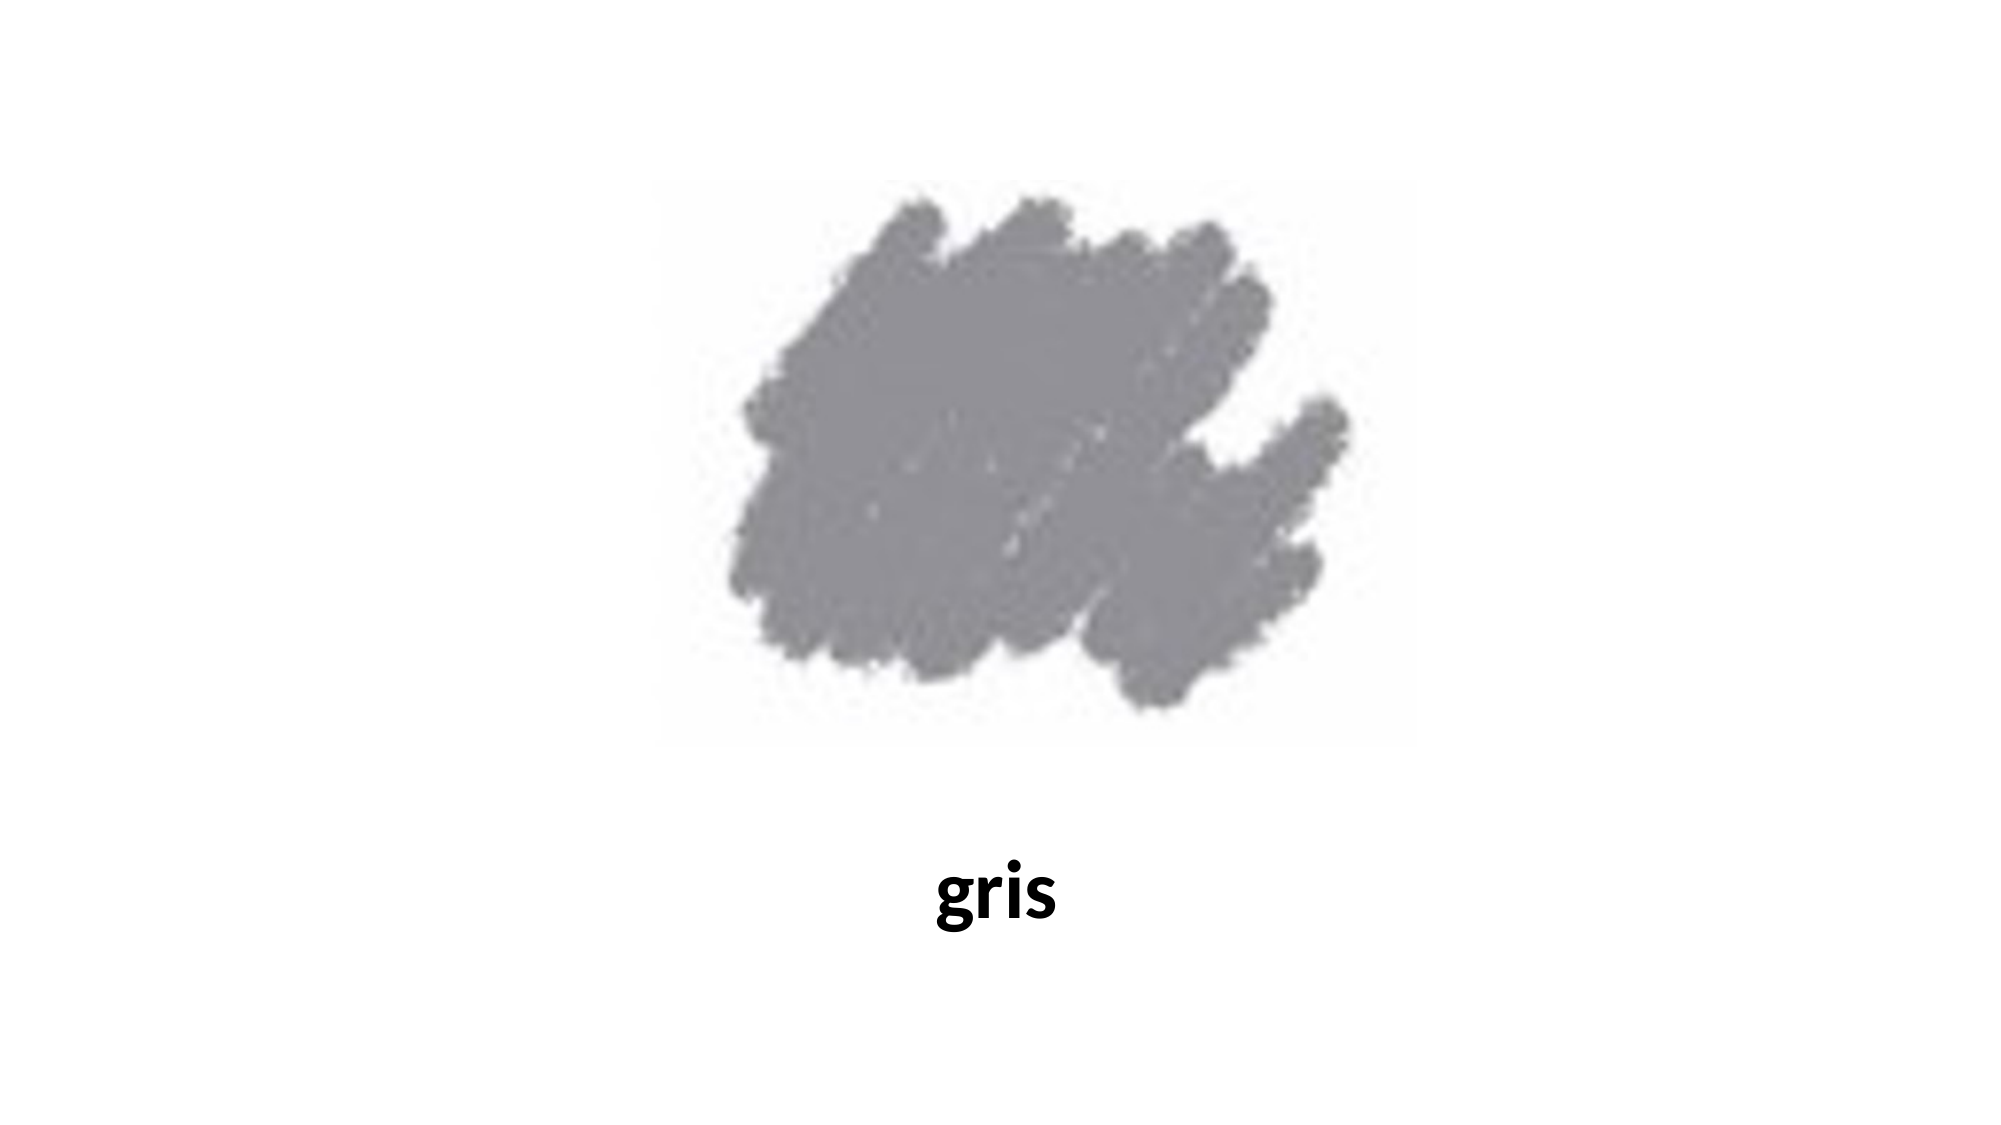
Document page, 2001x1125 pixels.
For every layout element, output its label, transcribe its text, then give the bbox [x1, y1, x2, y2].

text_box gris [920, 827, 1121, 943]
picture [610, 180, 1431, 747]
